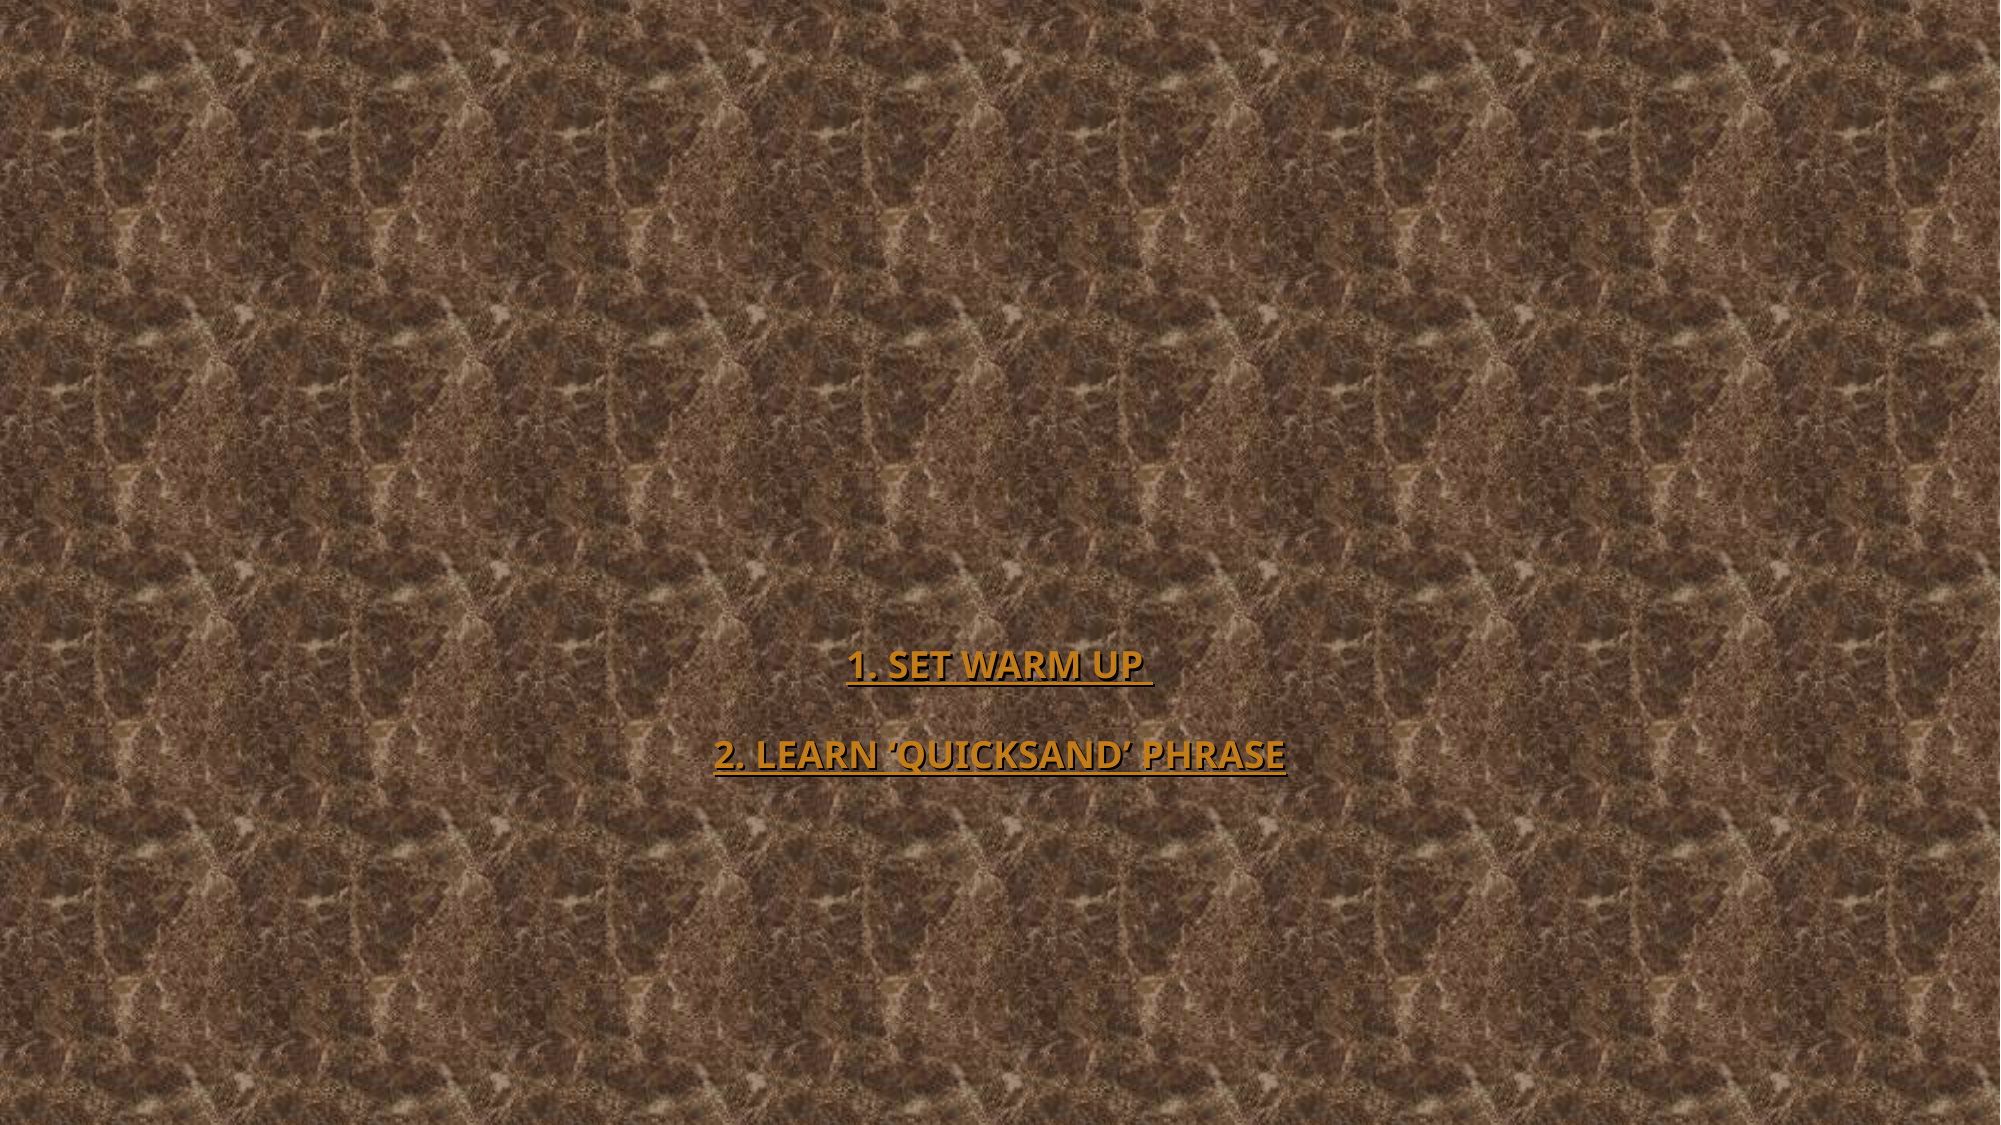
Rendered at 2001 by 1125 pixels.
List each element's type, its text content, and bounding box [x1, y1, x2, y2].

title 1. SET WARM UP 2. Learn ‘quicksand’ phrase [339, 62, 1654, 596]
